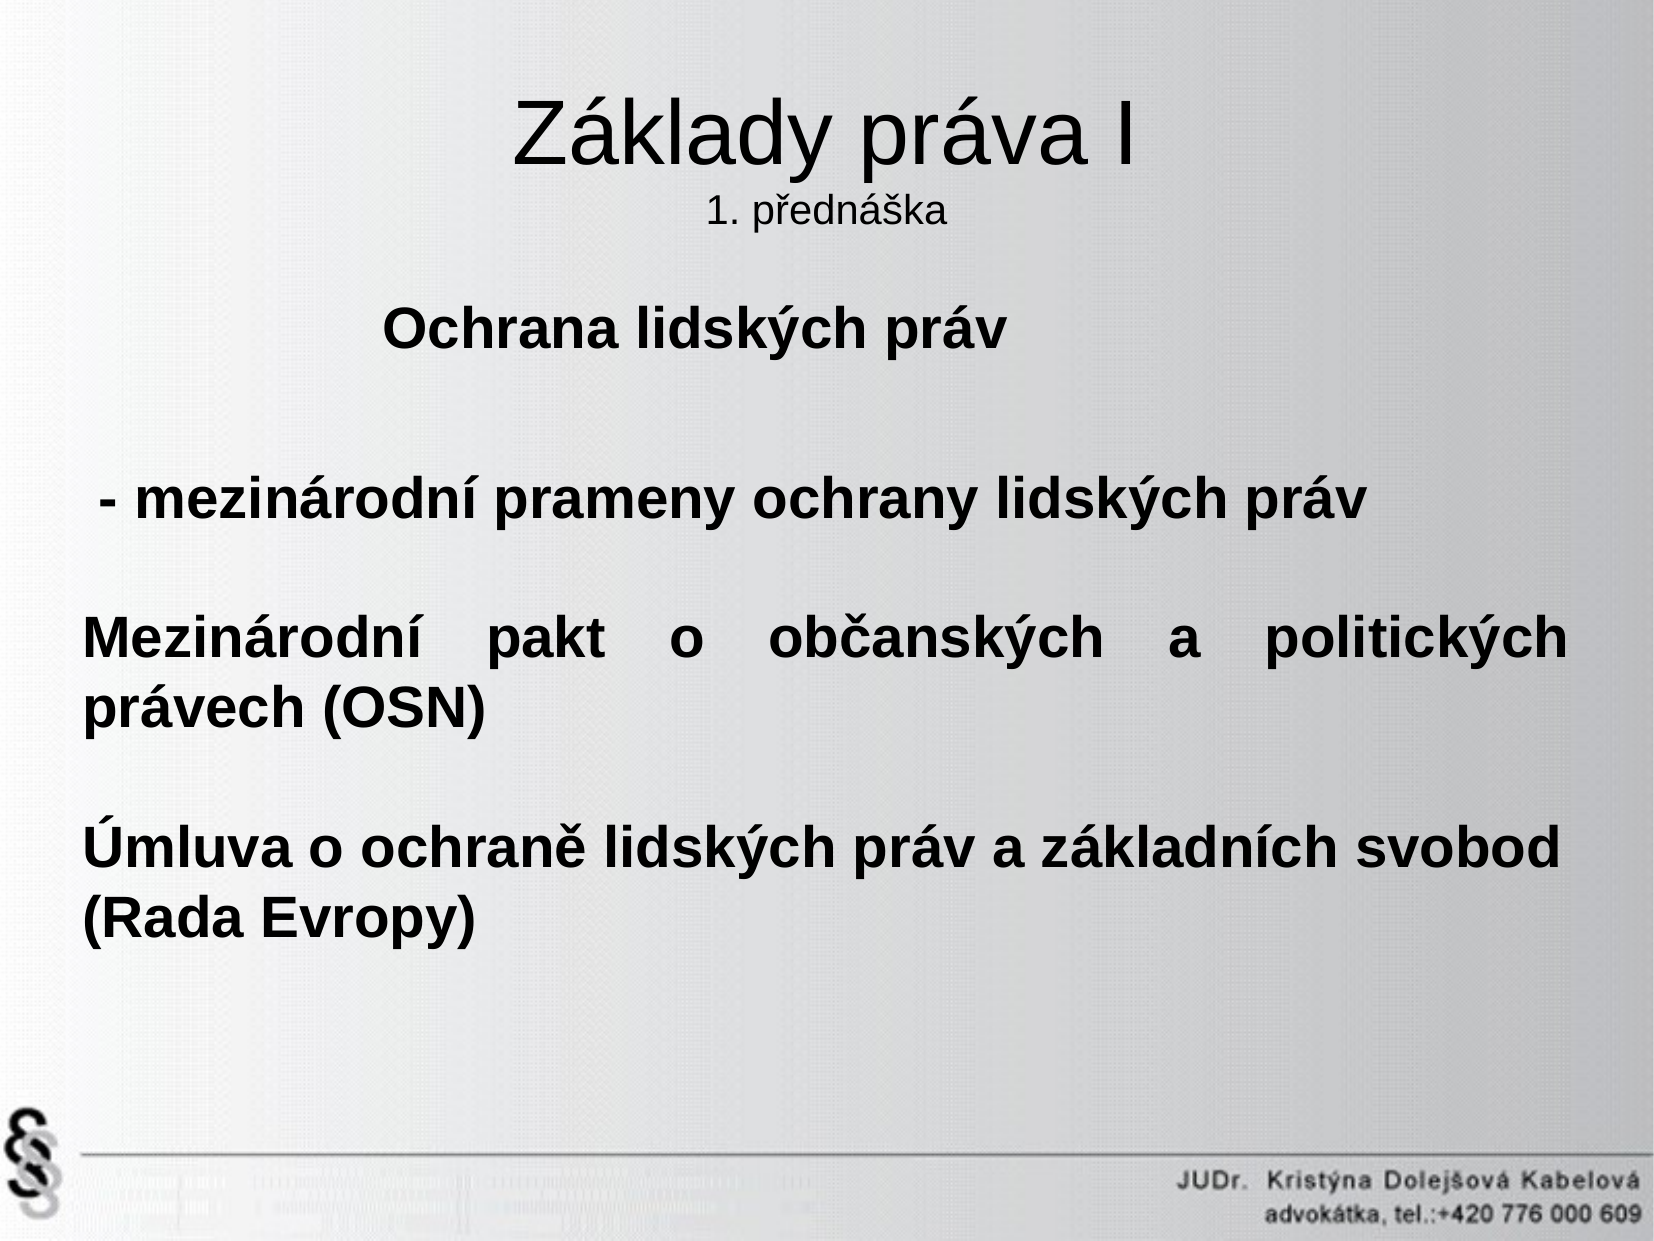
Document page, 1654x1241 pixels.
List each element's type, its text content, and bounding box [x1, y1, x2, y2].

text_box Základy práva I 1. přednáška [82, 49, 1571, 257]
picture [0, 0, 1654, 1241]
text_box Ochrana lidských práv - mezinárodní prameny ochrany lidských práv Mezinárodní pakt o občanských a politických právech (OSN) Úmluva o ochraně lidských práv a základních svobod (Rada Evropy) [82, 290, 1571, 1010]
